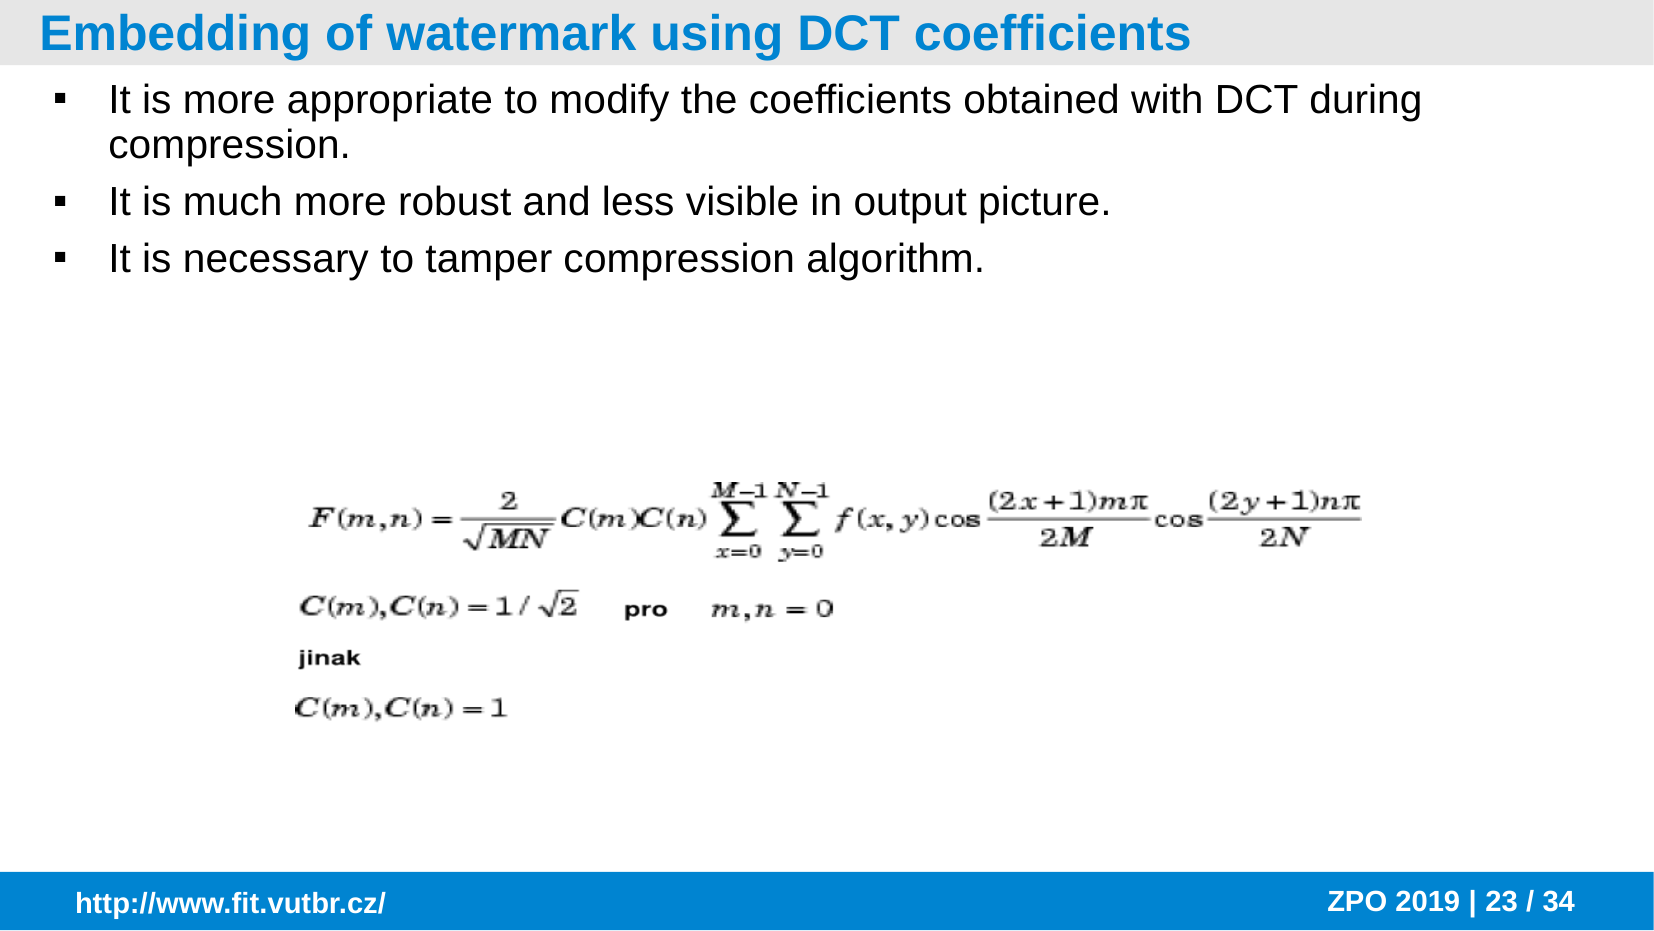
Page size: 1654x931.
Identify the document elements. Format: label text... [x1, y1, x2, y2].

title Embedding of watermark using DCT coefficients [39, 4, 1615, 61]
list It is more appropriate to modify the coefficients obtained with DCT during compression. It is much more robust and less visible in output picture. It is necessary to tamper compression algorithm. [37, 76, 1613, 872]
picture [295, 482, 1362, 726]
